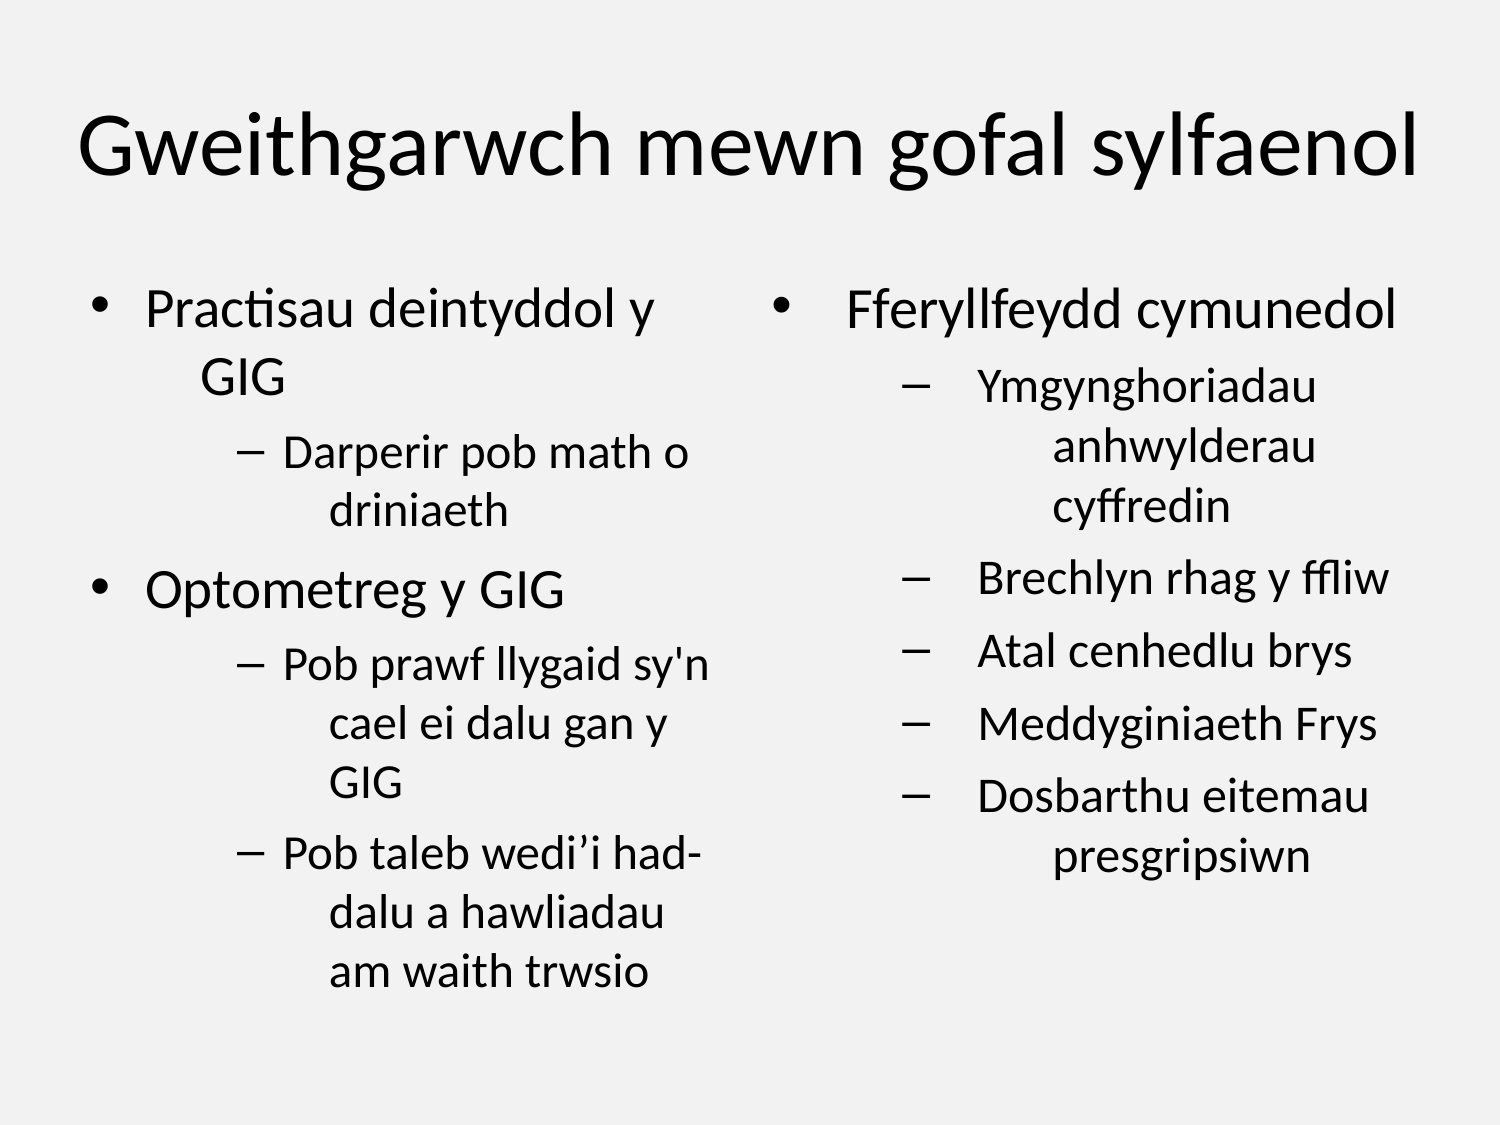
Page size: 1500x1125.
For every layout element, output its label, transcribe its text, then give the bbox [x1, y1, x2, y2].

list Fferyllfeydd cymunedol Ymgynghoriadau anhwylderau cyffredin Brechlyn rhag y ffliw Atal cenhedlu brys Meddyginiaeth Frys Dosbarthu eitemau presgripsiwn [738, 262, 1426, 1005]
title Gweithgarwch mewn gofal sylfaenol [53, 45, 1447, 233]
list Practisau deintyddol y GIG Darperir pob math o driniaeth Optometreg y GIG Pob prawf llygaid sy'n cael ei dalu gan y GIG Pob taleb wedi’i had-dalu a hawliadau am waith trwsio [75, 262, 738, 1005]
